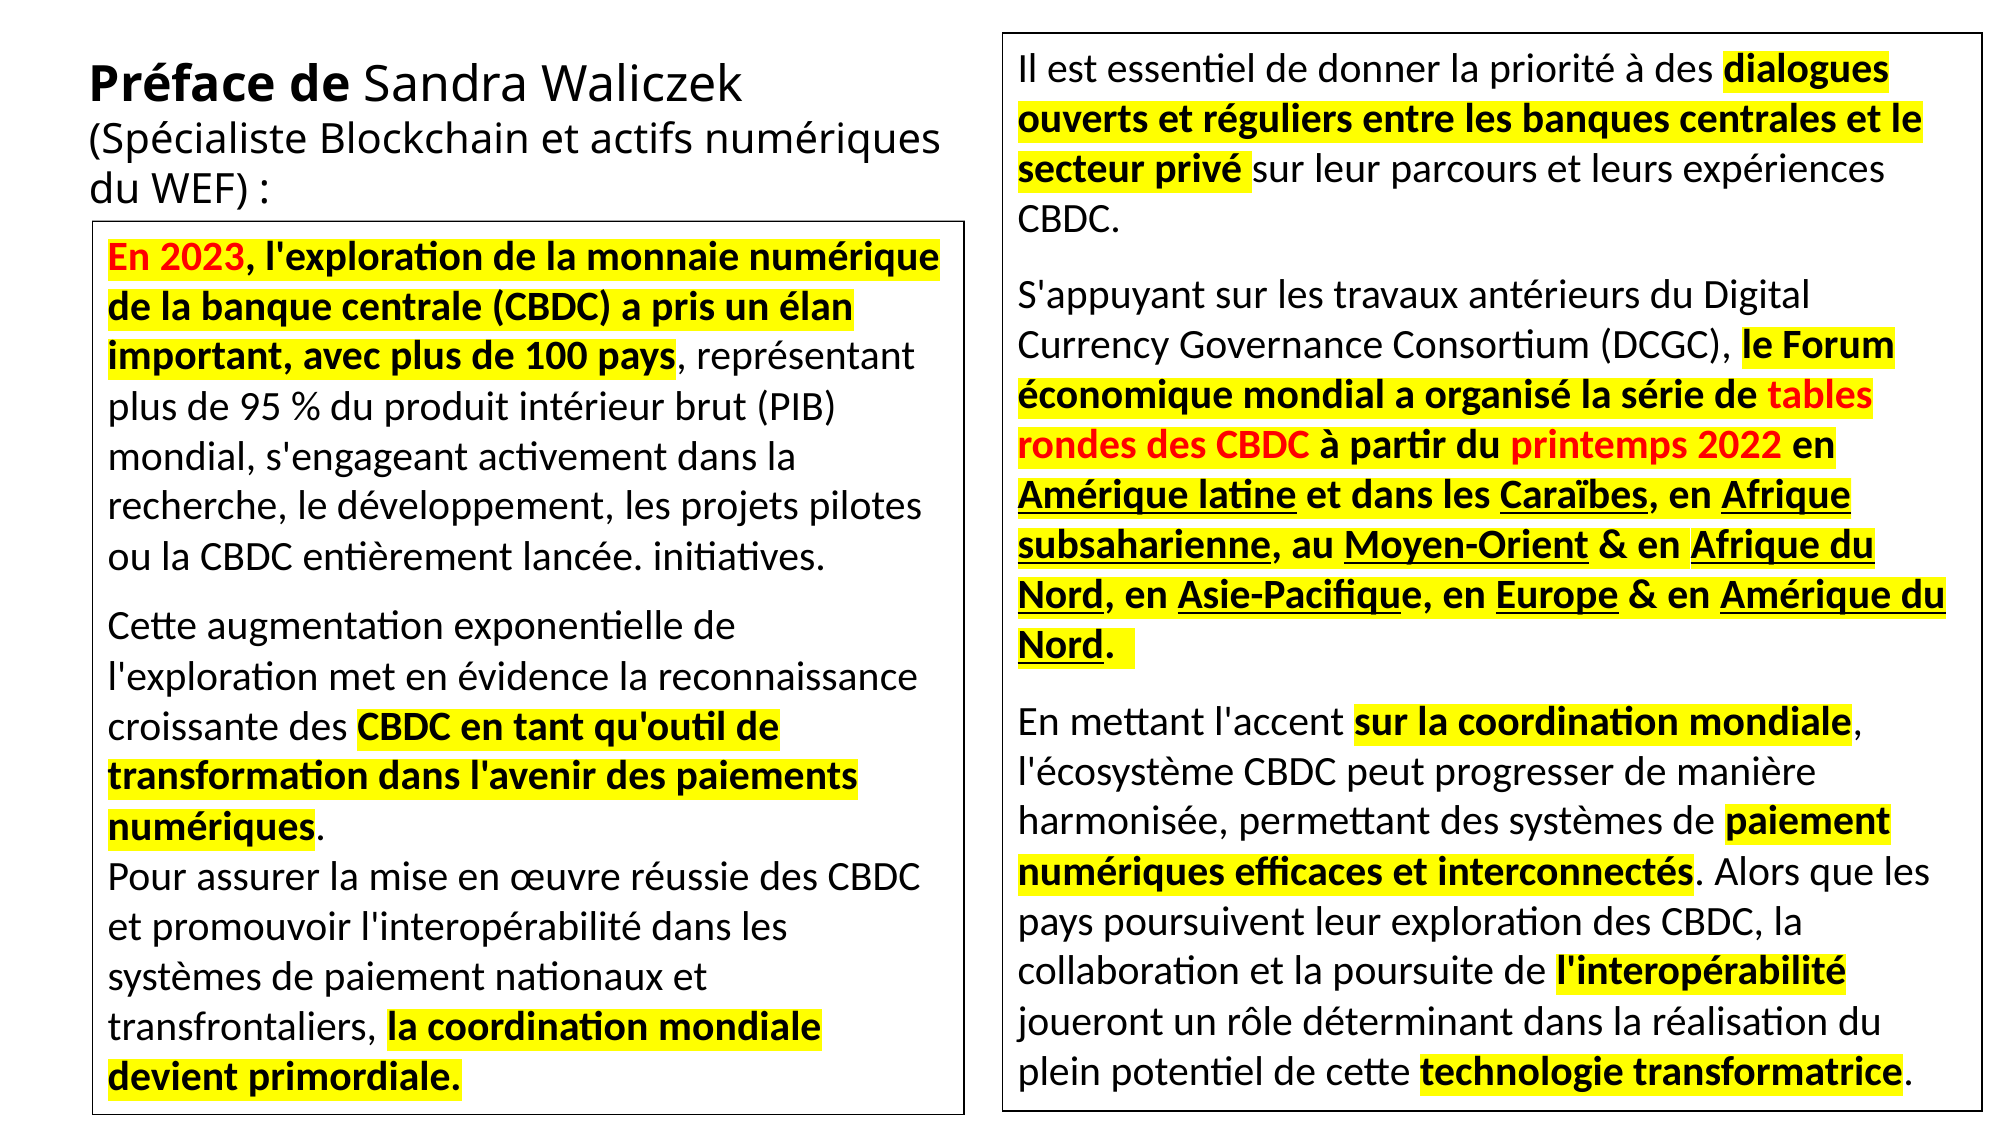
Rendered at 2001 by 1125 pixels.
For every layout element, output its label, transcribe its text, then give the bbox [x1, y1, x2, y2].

text_box Il est essentiel de donner la priorité à des dialogues ouverts et réguliers entre les banques centrales et le secteur privé sur leur parcours et leurs expériences CBDC. S'appuyant sur les travaux antérieurs du Digital Currency Governance Consortium (DCGC), le Forum économique mondial a organisé la série de tables rondes des CBDC à partir du printemps 2022 en Amérique latine et dans les Caraïbes, en Afrique subsaharienne, au Moyen-Orient & en Afrique du Nord, en Asie-Pacifique, en Europe & en Amérique du Nord. En mettant l'accent sur la coordination mondiale, l'écosystème CBDC peut progresser de manière harmonisée, permettant des systèmes de paiement numériques efficaces et interconnectés. Alors que les pays poursuivent leur exploration des CBDC, la collaboration et la poursuite de l'interopérabilité joueront un rôle déterminant dans la réalisation du plein potentiel de cette technologie transformatrice. [1002, 33, 1983, 1112]
text_box En 2023, l'exploration de la monnaie numérique de la banque centrale (CBDC) a pris un élan important, avec plus de 100 pays, représentant plus de 95 % du produit intérieur brut (PIB) mondial, s'engageant activement dans la recherche, le développement, les projets pilotes ou la CBDC entièrement lancée. initiatives. Cette augmentation exponentielle de l'exploration met en évidence la reconnaissance croissante des CBDC en tant qu'outil de transformation dans l'avenir des paiements numériques. Pour assurer la mise en œuvre réussie des CBDC et promouvoir l'interopérabilité dans les systèmes de paiement nationaux et transfrontaliers, la coordination mondiale devient primordiale. [92, 221, 965, 1115]
text_box Préface de Sandra Waliczek (Spécialiste Blockchain et actifs numériques du WEF) : [73, 43, 1002, 221]
